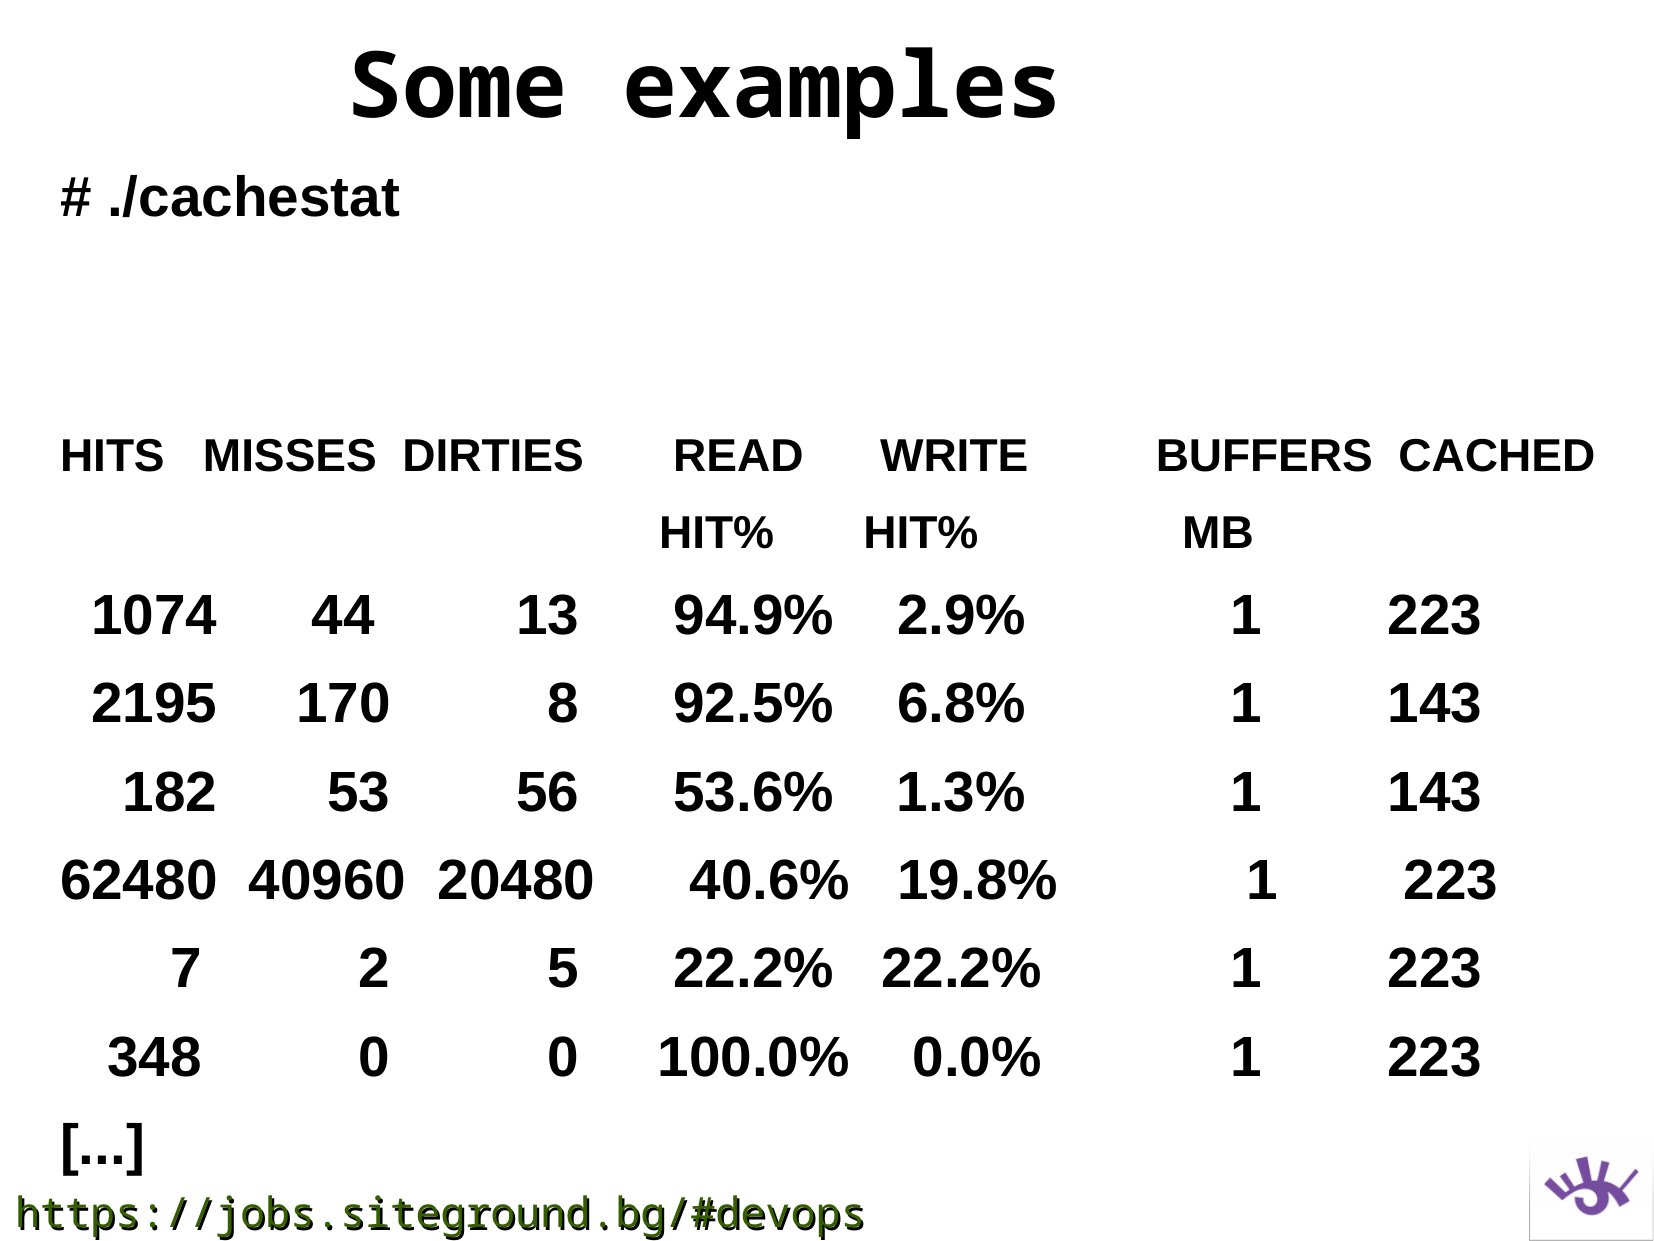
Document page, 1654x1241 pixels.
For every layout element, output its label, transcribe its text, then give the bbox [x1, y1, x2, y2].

list # ./cachestat HITS MISSES DIRTIES READ WRITE BUFFERS CACHED HIT% HIT% MB 1074 44 13 94.9% 2.9% 1 223 2195 170 8 92.5% 6.8% 1 143 182 53 56 53.6% 1.3% 1 143 62480 40960 20480 40.6% 19.8% 1 223 7 2 5 22.2% 22.2% 1 223 348 0 0 100.0% 0.0% 1 223 [...] [60, 165, 1606, 1216]
text_box https://jobs.siteground.bg/#devops [0, 1175, 889, 1240]
picture [1529, 1134, 1654, 1241]
title Some examples [75, 27, 1336, 137]
